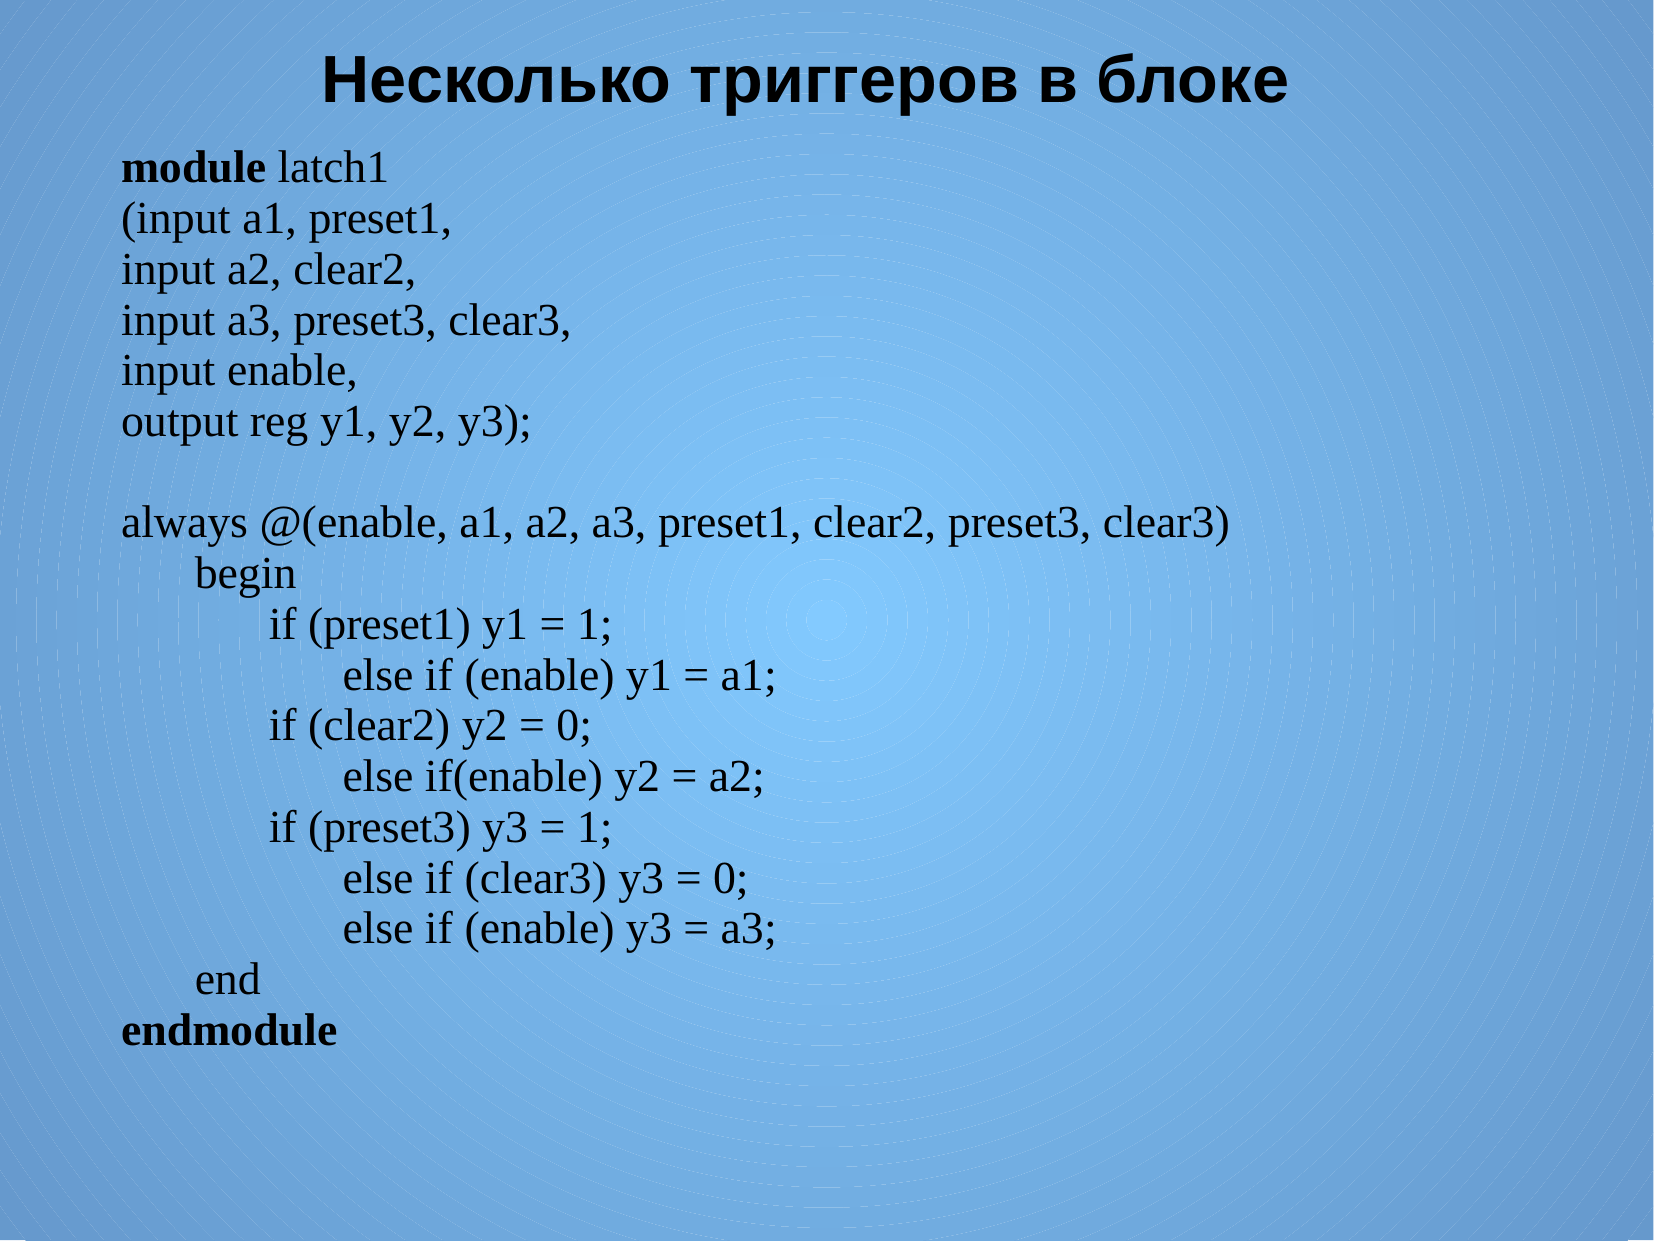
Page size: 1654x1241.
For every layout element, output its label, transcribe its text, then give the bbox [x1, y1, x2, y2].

text_box module latch1 (input a1, preset1, input a2, clear2, input a3, preset3, clear3, input enable, output reg y1, y2, y3); always @(enable, a1, a2, a3, preset1, clear2, preset3, clear3) begin if (preset1) y1 = 1; else if (enable) y1 = a1; if (clear2) y2 = 0; else if(enable) y2 = a2; if (preset3) y3 = 1; else if (clear3) y3 = 0; else if (enable) y3 = a3; end endmodule [106, 134, 1548, 1063]
text_box Несколько триггеров в блоке [307, 34, 1347, 130]
